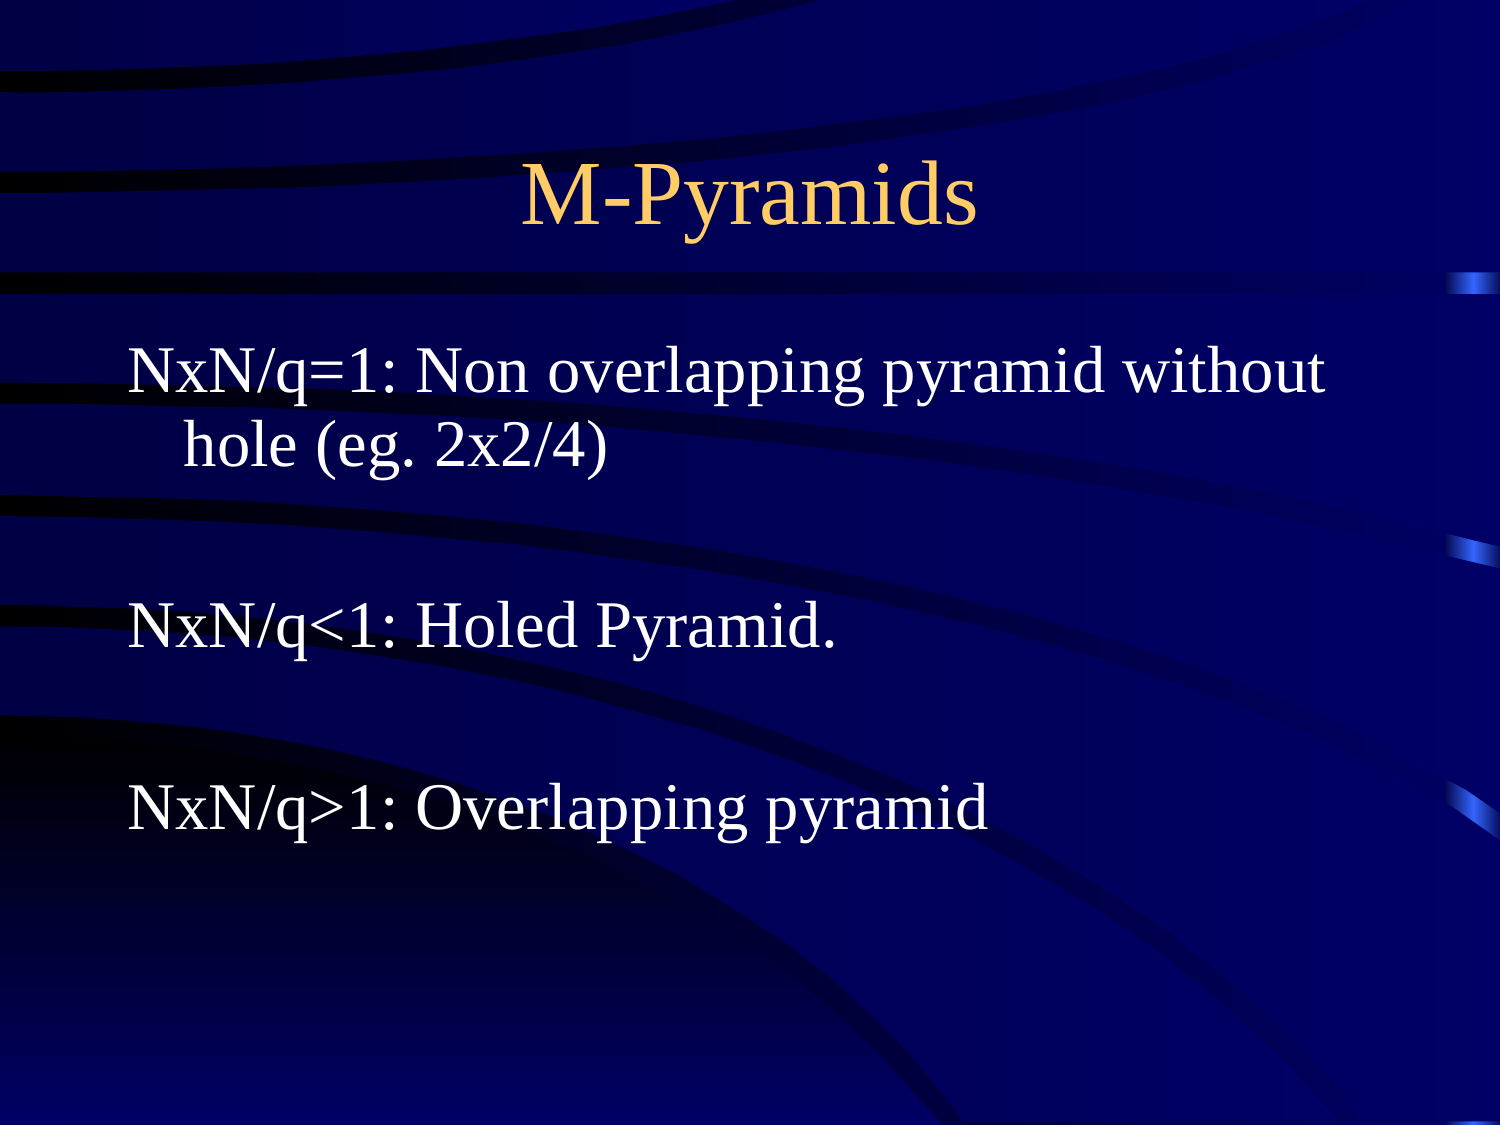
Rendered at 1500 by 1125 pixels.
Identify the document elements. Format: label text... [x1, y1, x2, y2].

list NxN/q=1: Non overlapping pyramid without hole (eg. 2x2/4) NxN/q<1: Holed Pyramid. NxN/q>1: Overlapping pyramid [112, 324, 1388, 1081]
title M-Pyramids [112, 99, 1388, 288]
